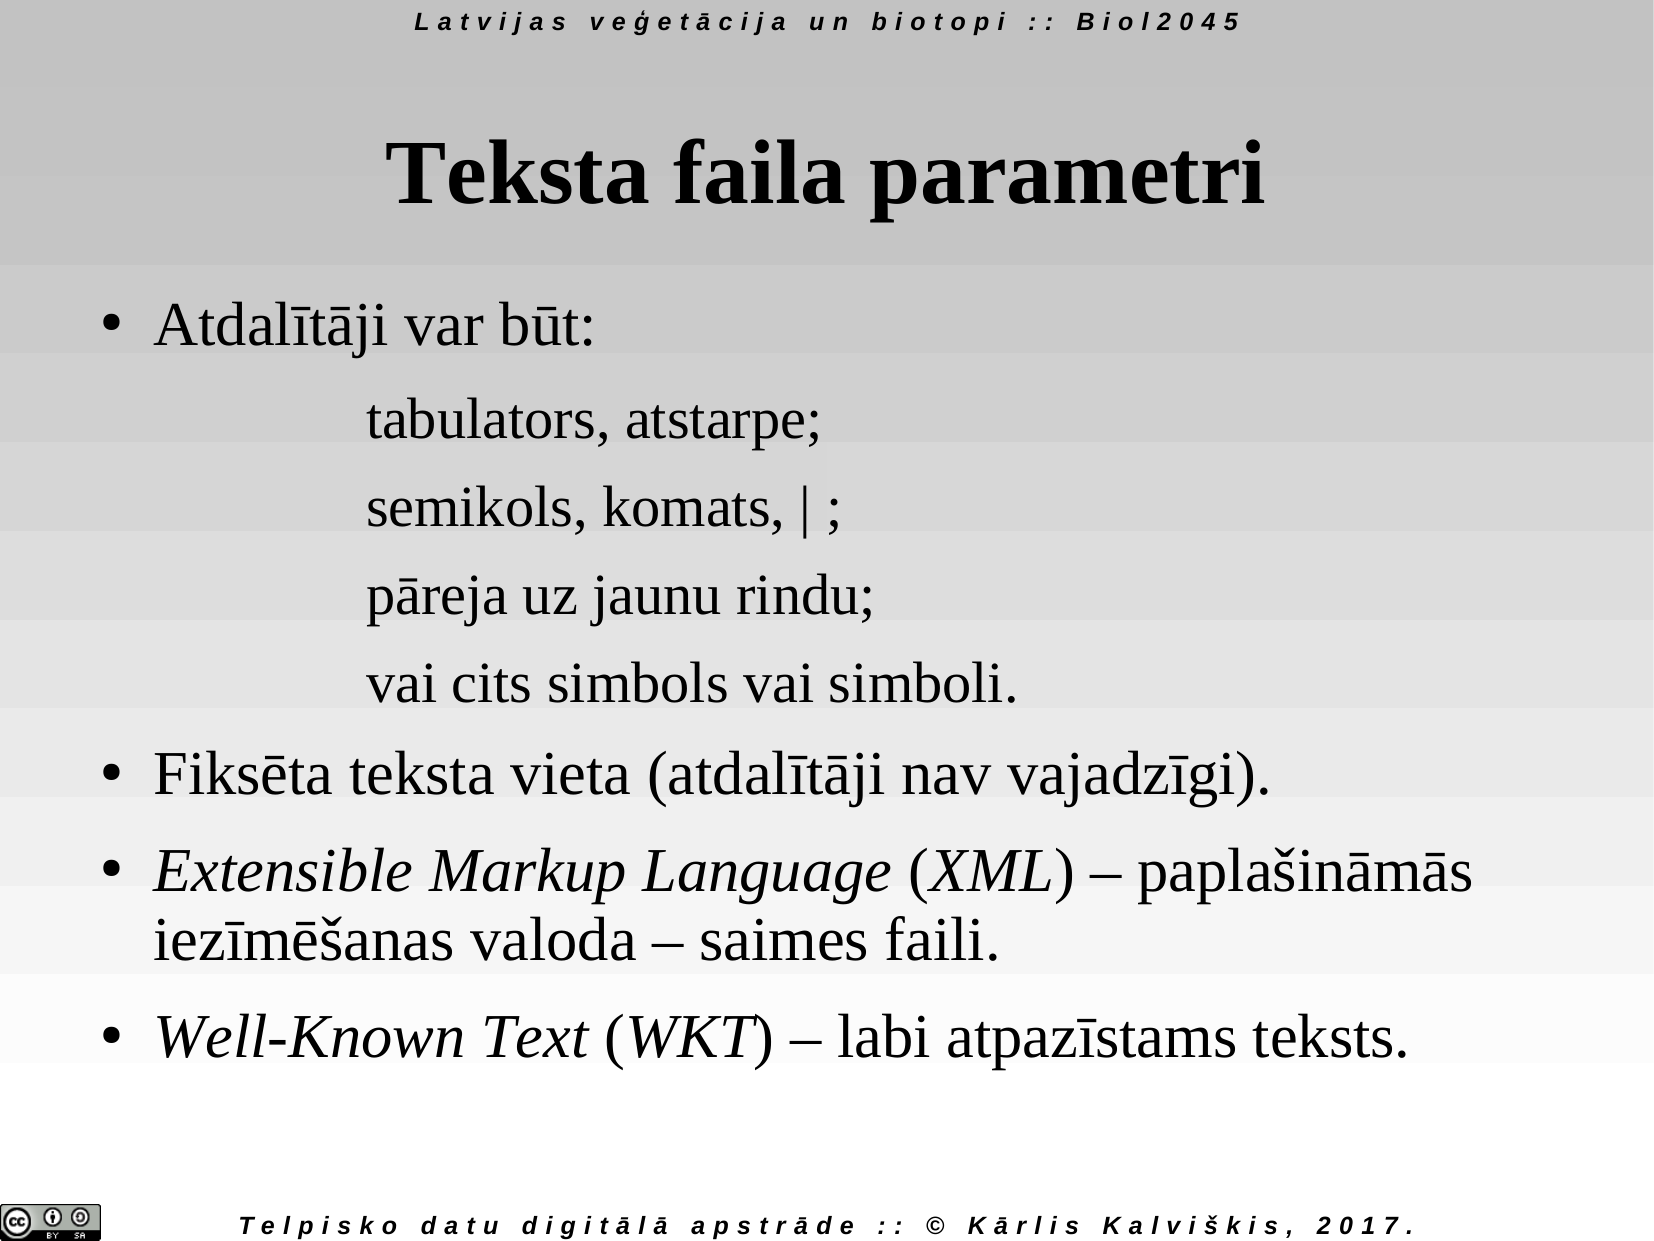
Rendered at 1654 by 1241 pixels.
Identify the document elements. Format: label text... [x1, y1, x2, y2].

title Teksta faila parametri [29, 49, 1625, 296]
list Atdalītāji var būt: tabulators, atstarpe; semikols, komats, | ; pāreja uz jaunu rindu; vai cits simbols vai simboli. Fiksēta teksta vieta (atdalītāji nav vajadzīgi). Extensible Markup Language (XML) – paplašināmās iezīmēšanas valoda – saimes faili. Well-Known Text (WKT) – labi atpazīstams teksts. [82, 289, 1571, 1098]
picture [0, 0, 1654, 1241]
